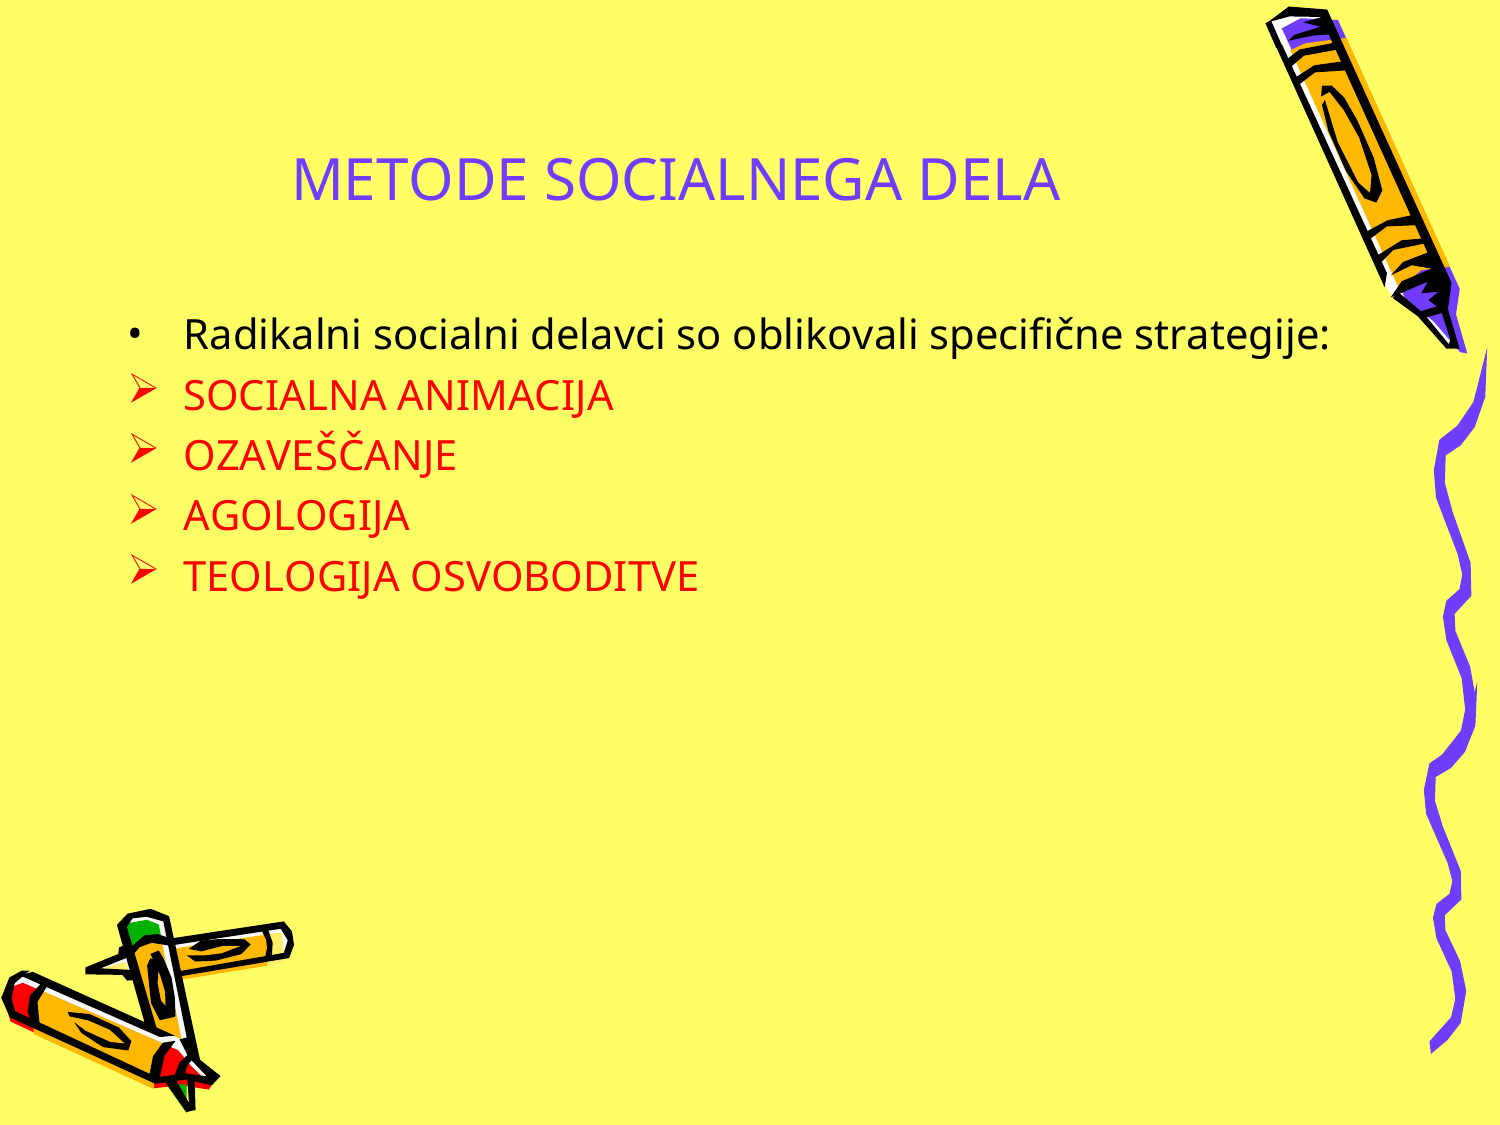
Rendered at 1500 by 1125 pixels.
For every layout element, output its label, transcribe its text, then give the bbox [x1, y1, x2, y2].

title METODE SOCIALNEGA DELA [112, 24, 1240, 220]
list Radikalni socialni delavci so oblikovali specifične strategije: SOCIALNA ANIMACIJA OZAVEŠČANJE AGOLOGIJA TEOLOGIJA OSVOBODITVE [112, 299, 1375, 901]
